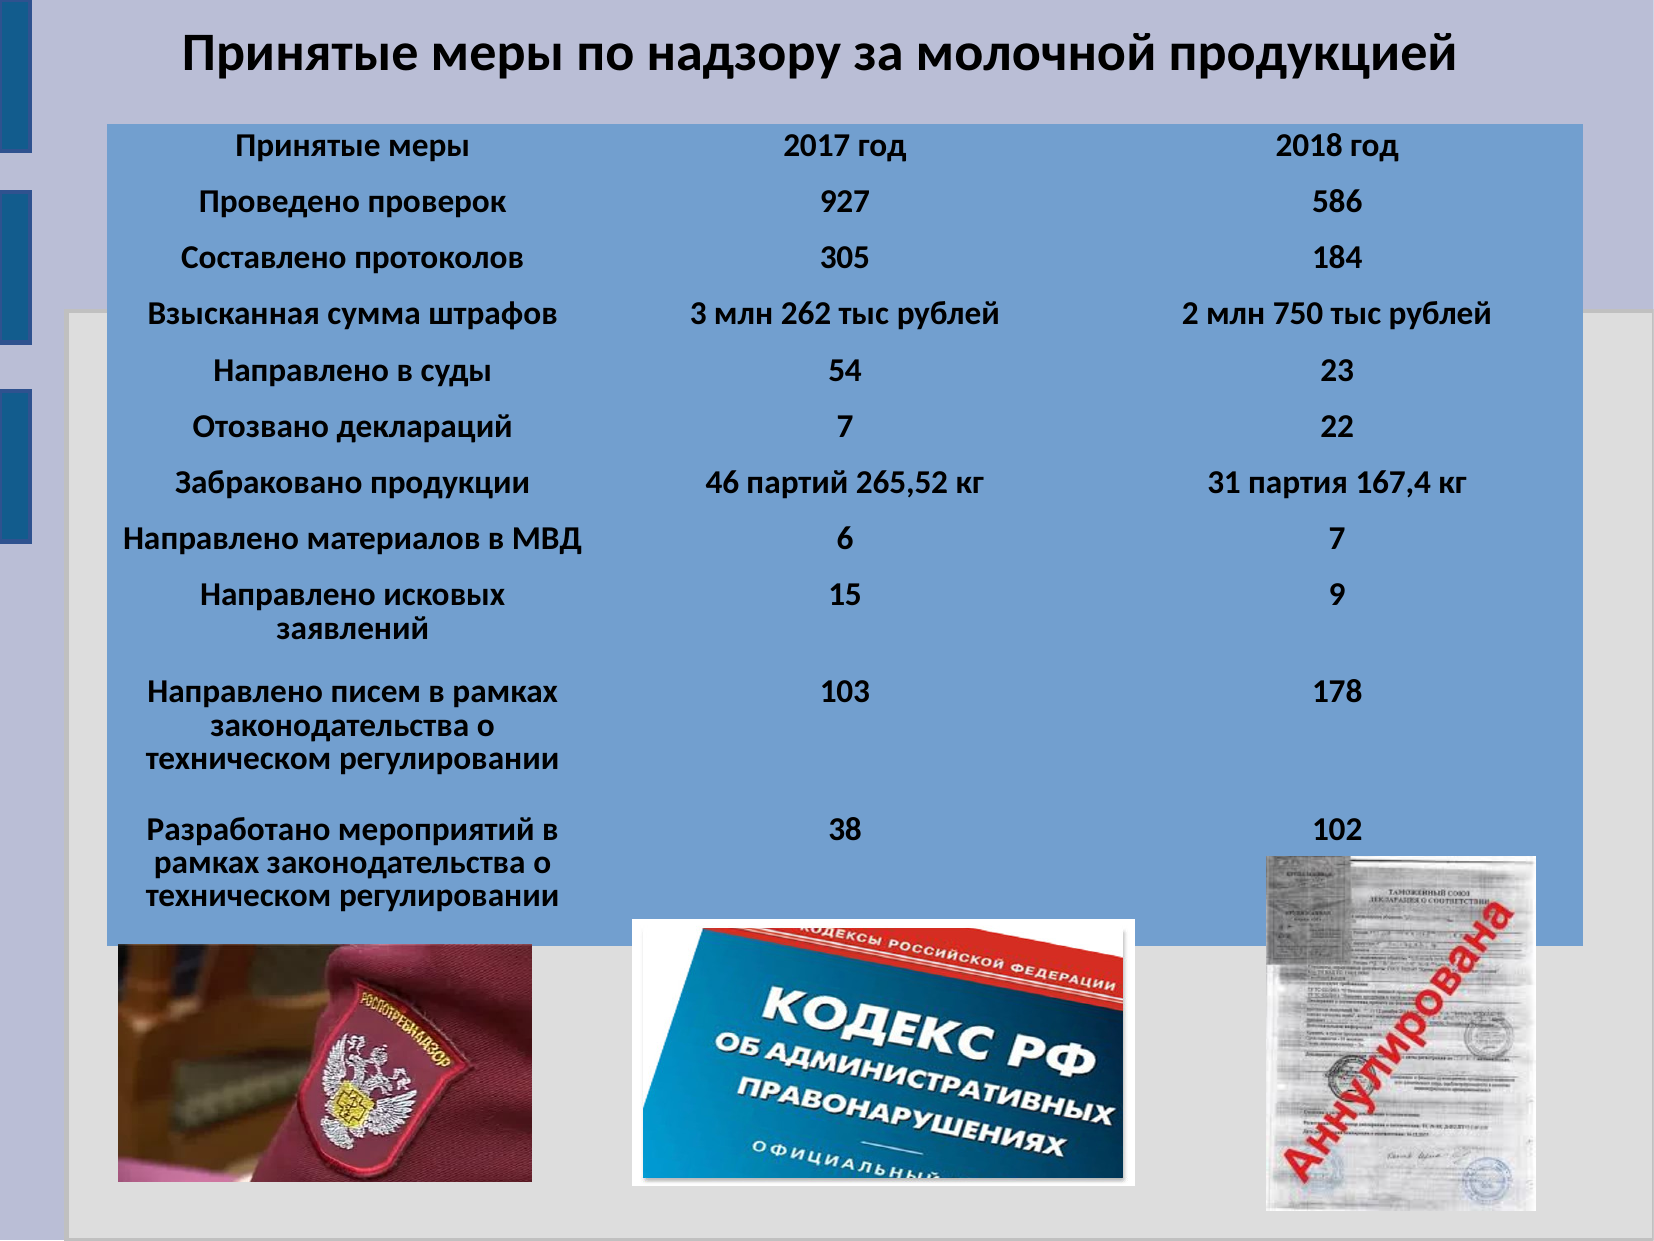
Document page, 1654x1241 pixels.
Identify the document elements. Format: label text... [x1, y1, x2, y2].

table_cell Взысканная сумма штрафов [107, 293, 599, 349]
table_cell Забраковано продукции [107, 461, 599, 517]
table_cell 23 [1091, 349, 1583, 405]
table_cell Направлено в суды [107, 349, 599, 405]
table_cell Направлено исковых заявлений [107, 573, 599, 670]
table_cell 927 [599, 180, 1091, 237]
table_cell 184 [1091, 237, 1583, 293]
table_cell 102 [1091, 808, 1583, 946]
table_header 2017 год [599, 124, 1091, 180]
table_cell 6 [599, 517, 1091, 573]
table_cell 46 партий 265,52 кг [599, 461, 1091, 517]
table_cell 31 партия 167,4 кг [1091, 461, 1583, 517]
table_cell 54 [599, 349, 1091, 405]
picture [632, 919, 1135, 1186]
table_cell 7 [599, 405, 1091, 461]
table_cell Проведено проверок [107, 180, 599, 237]
table_cell Составлено протоколов [107, 237, 599, 293]
picture [118, 944, 532, 1182]
table_cell 103 [599, 670, 1091, 808]
table_header 2018 год [1091, 124, 1583, 180]
table_cell 22 [1091, 405, 1583, 461]
table_cell 2 млн 750 тыс рублей [1091, 293, 1583, 349]
table_cell Разработано мероприятий в рамках законодательства о техническом регулировании [107, 808, 599, 946]
table_cell 15 [599, 573, 1091, 670]
table_header Принятые меры [107, 124, 599, 180]
title Принятые меры по надзору за молочной продукцией [76, 9, 1565, 89]
table_cell 305 [599, 237, 1091, 293]
table_cell 3 млн 262 тыс рублей [599, 293, 1091, 349]
table_cell Направлено писем в рамках законодательства о техническом регулировании [107, 670, 599, 808]
table_cell 7 [1091, 517, 1583, 573]
table_cell 178 [1091, 670, 1583, 808]
table_cell 9 [1091, 573, 1583, 670]
table_cell Отозвано деклараций [107, 405, 599, 461]
table_cell 586 [1091, 180, 1583, 237]
table_cell Направлено материалов в МВД [107, 517, 599, 573]
table_cell 38 [599, 808, 1091, 946]
picture [1266, 856, 1536, 1211]
